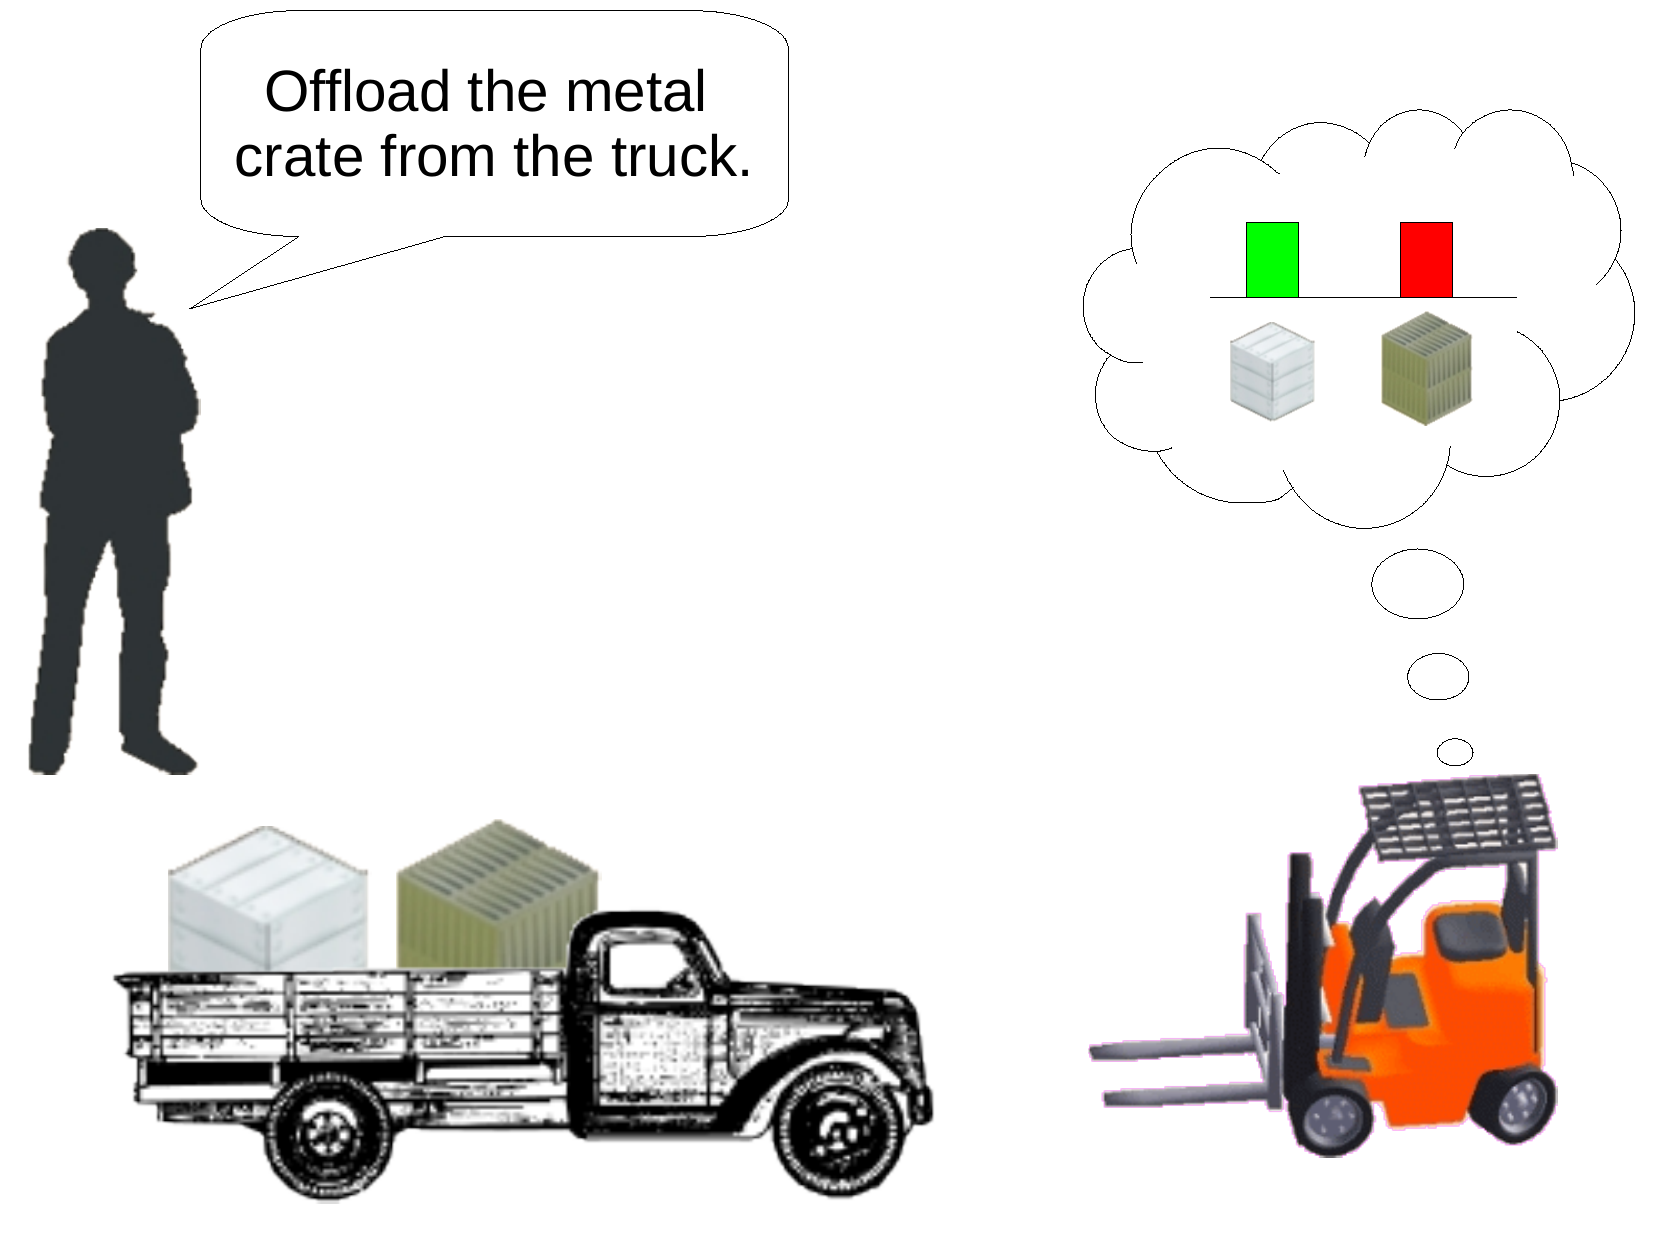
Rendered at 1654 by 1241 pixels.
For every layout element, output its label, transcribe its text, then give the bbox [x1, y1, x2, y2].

text_box Offload the metal crate from the truck. [189, 10, 789, 309]
text_box [1437, 738, 1474, 766]
text_box [1371, 548, 1464, 619]
picture [27, 228, 201, 775]
text_box [1407, 653, 1469, 700]
text_box [1083, 109, 1635, 529]
picture [111, 819, 948, 1204]
picture [1381, 311, 1473, 426]
picture [1230, 322, 1316, 422]
picture [1088, 774, 1558, 1158]
